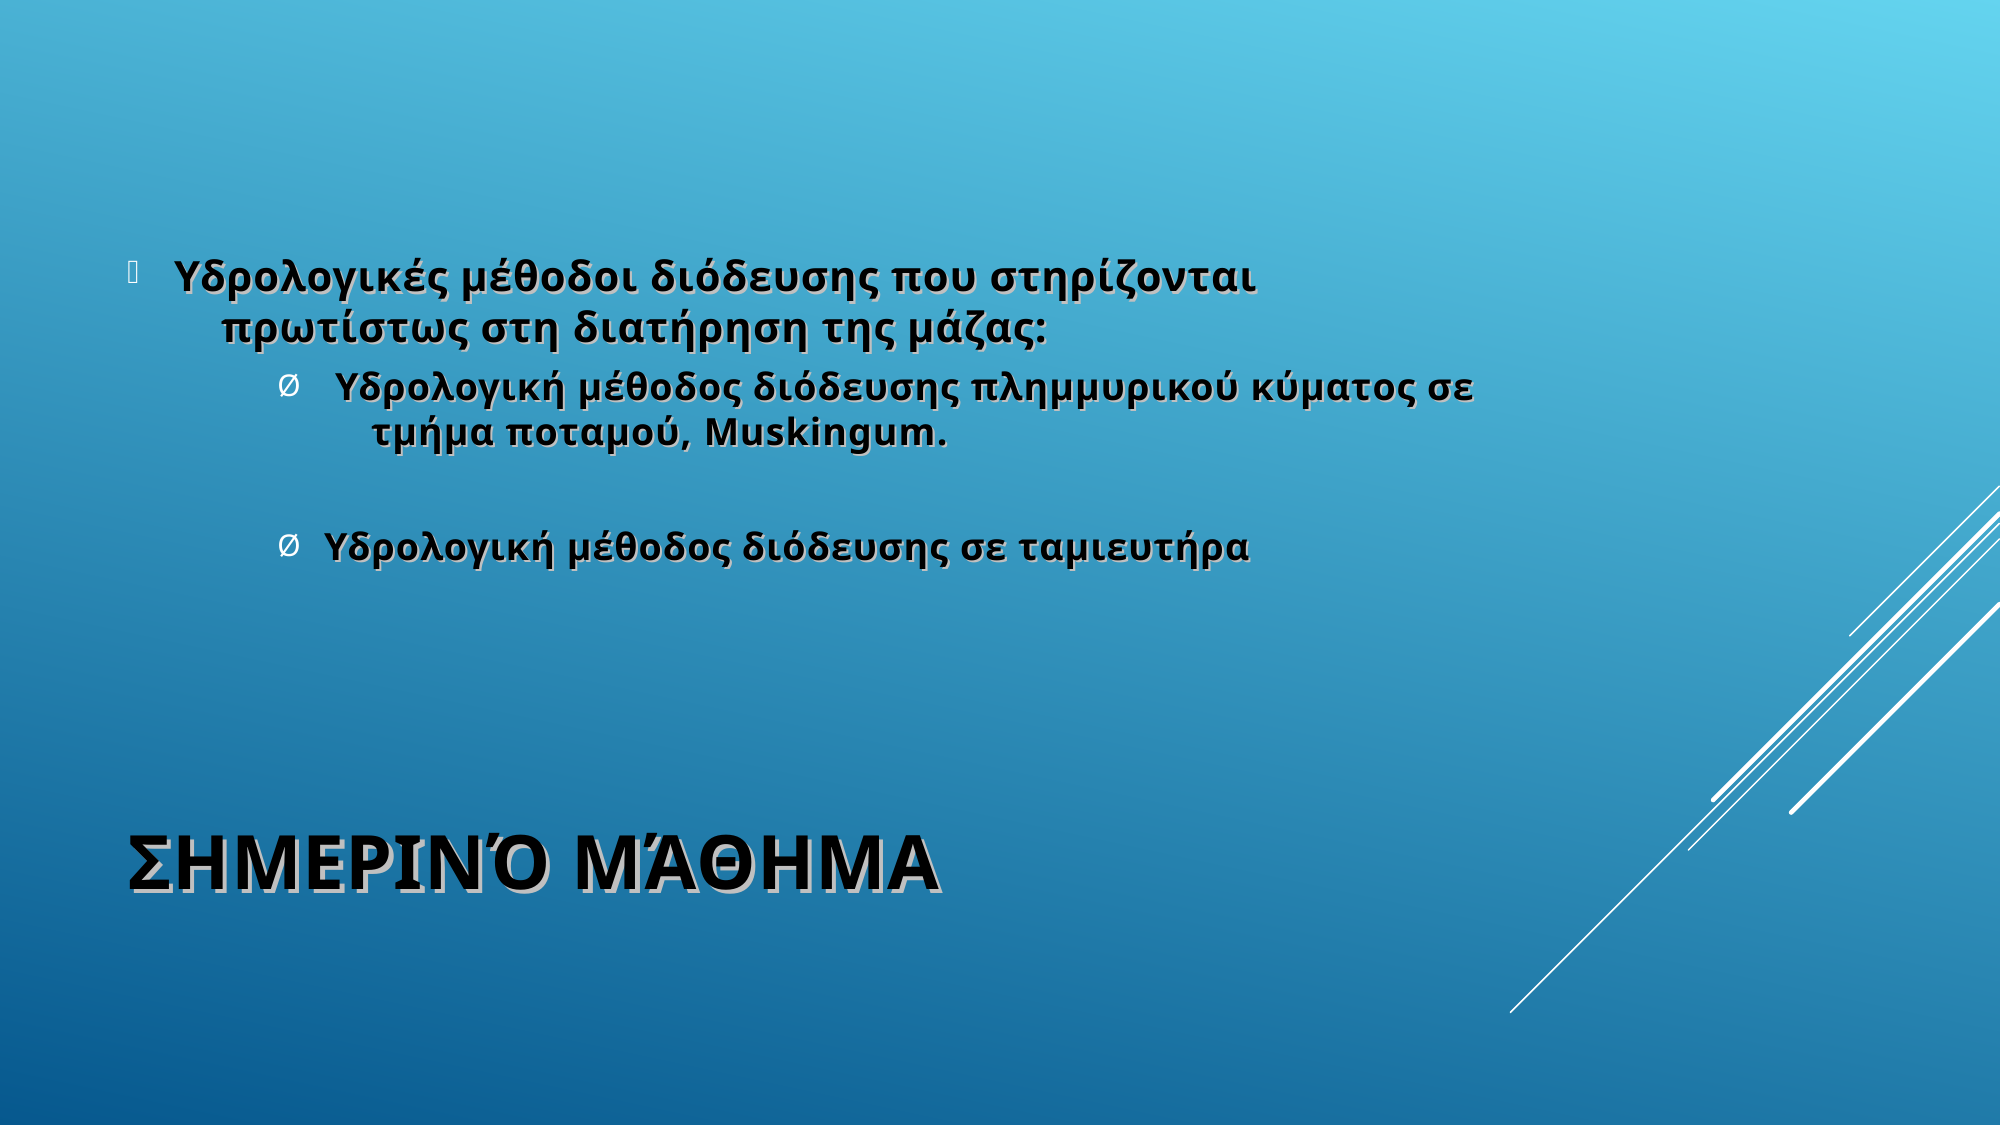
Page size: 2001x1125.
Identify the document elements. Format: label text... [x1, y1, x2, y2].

list Υδρολογικές μέθοδοι διόδευσης που στηρίζονται πρωτίστως στη διατήρηση της μάζας: Υδρολογική μέθοδος διόδευσης πλημμυρικού κύματος σε τμήμα ποταμού, Muskingum. Υδρολογική μέθοδος διόδευσης σε ταμιευτήρα [112, 112, 1513, 706]
title Σημερινό μάθημα [112, 736, 1513, 984]
